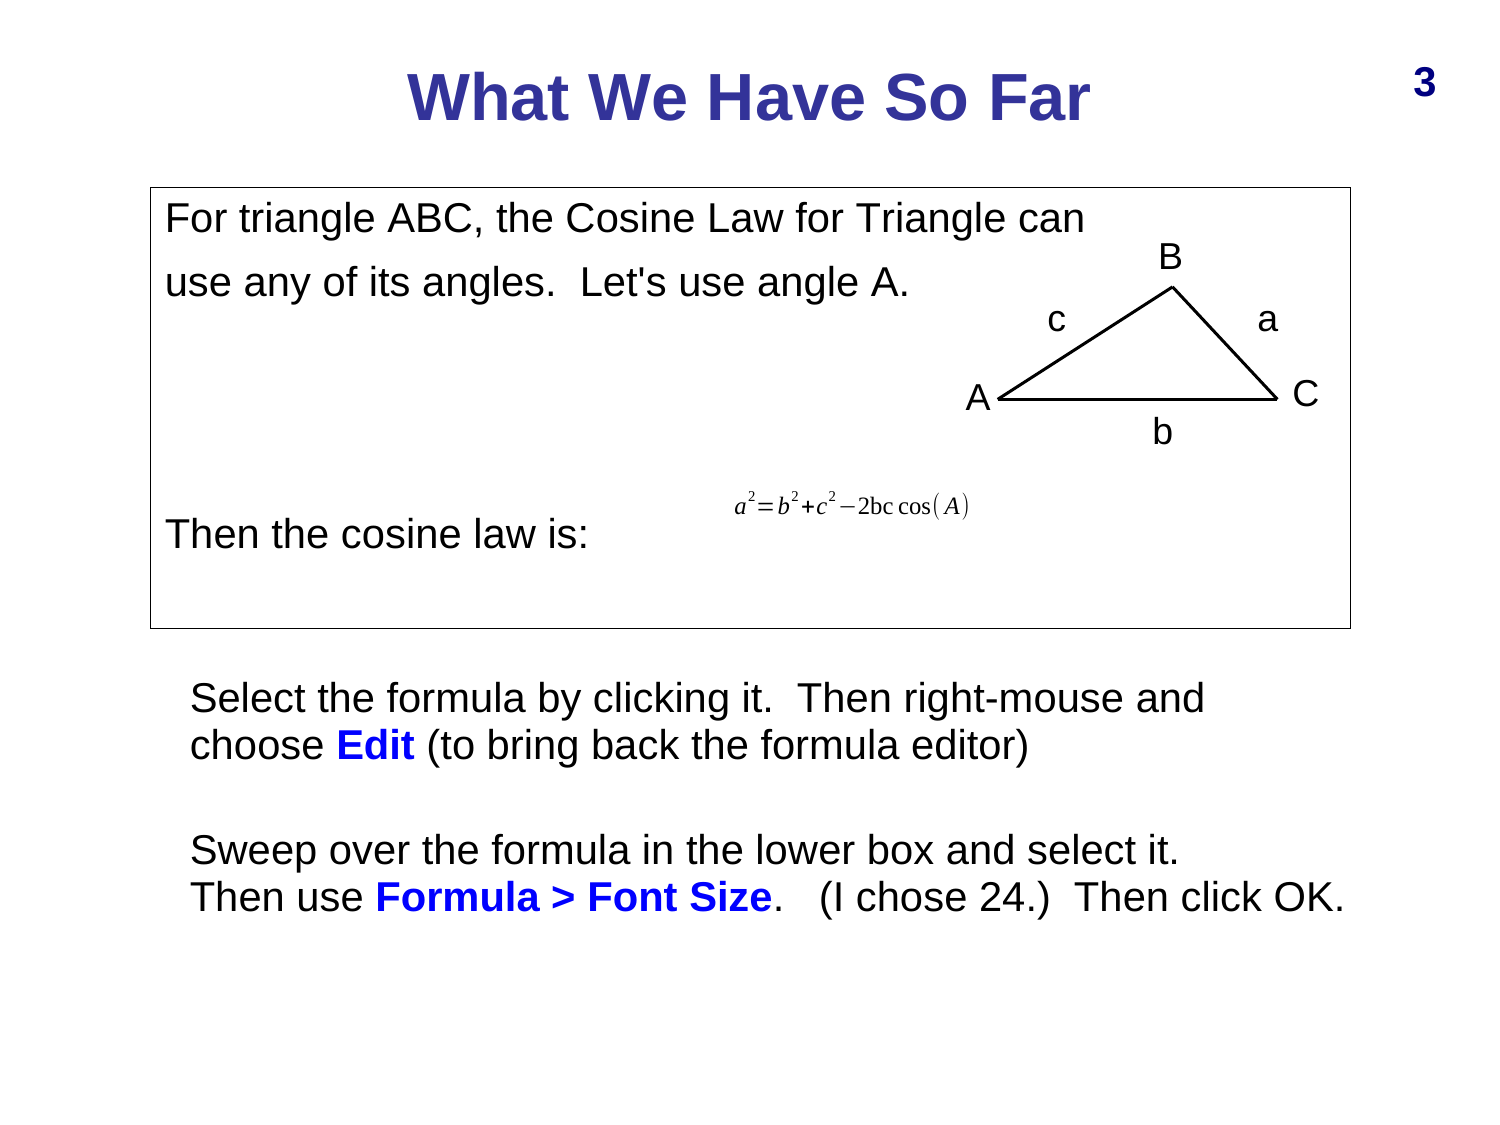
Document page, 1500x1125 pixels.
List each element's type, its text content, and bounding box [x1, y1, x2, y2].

text_box b [1137, 399, 1208, 460]
title What We Have So Far [75, 45, 1426, 150]
text_box c [1032, 286, 1103, 347]
list Select the formula by clicking it. Then right-mouse and choose Edit (to bring back the formula editor) Sweep over the formula in the lower box and select it. Then use Formula > Font Size. (I chose 24.) Then click OK. [112, 675, 1388, 937]
list For triangle ABC, the Cosine Law for Triangle can use any of its angles. Let's use angle A. Then the cosine law is: [150, 187, 1351, 629]
text_box A [950, 365, 986, 425]
text_box 3 [1387, 47, 1463, 113]
text_box C [1277, 361, 1313, 422]
text_box B [1143, 224, 1179, 285]
text_box a [1242, 286, 1278, 347]
